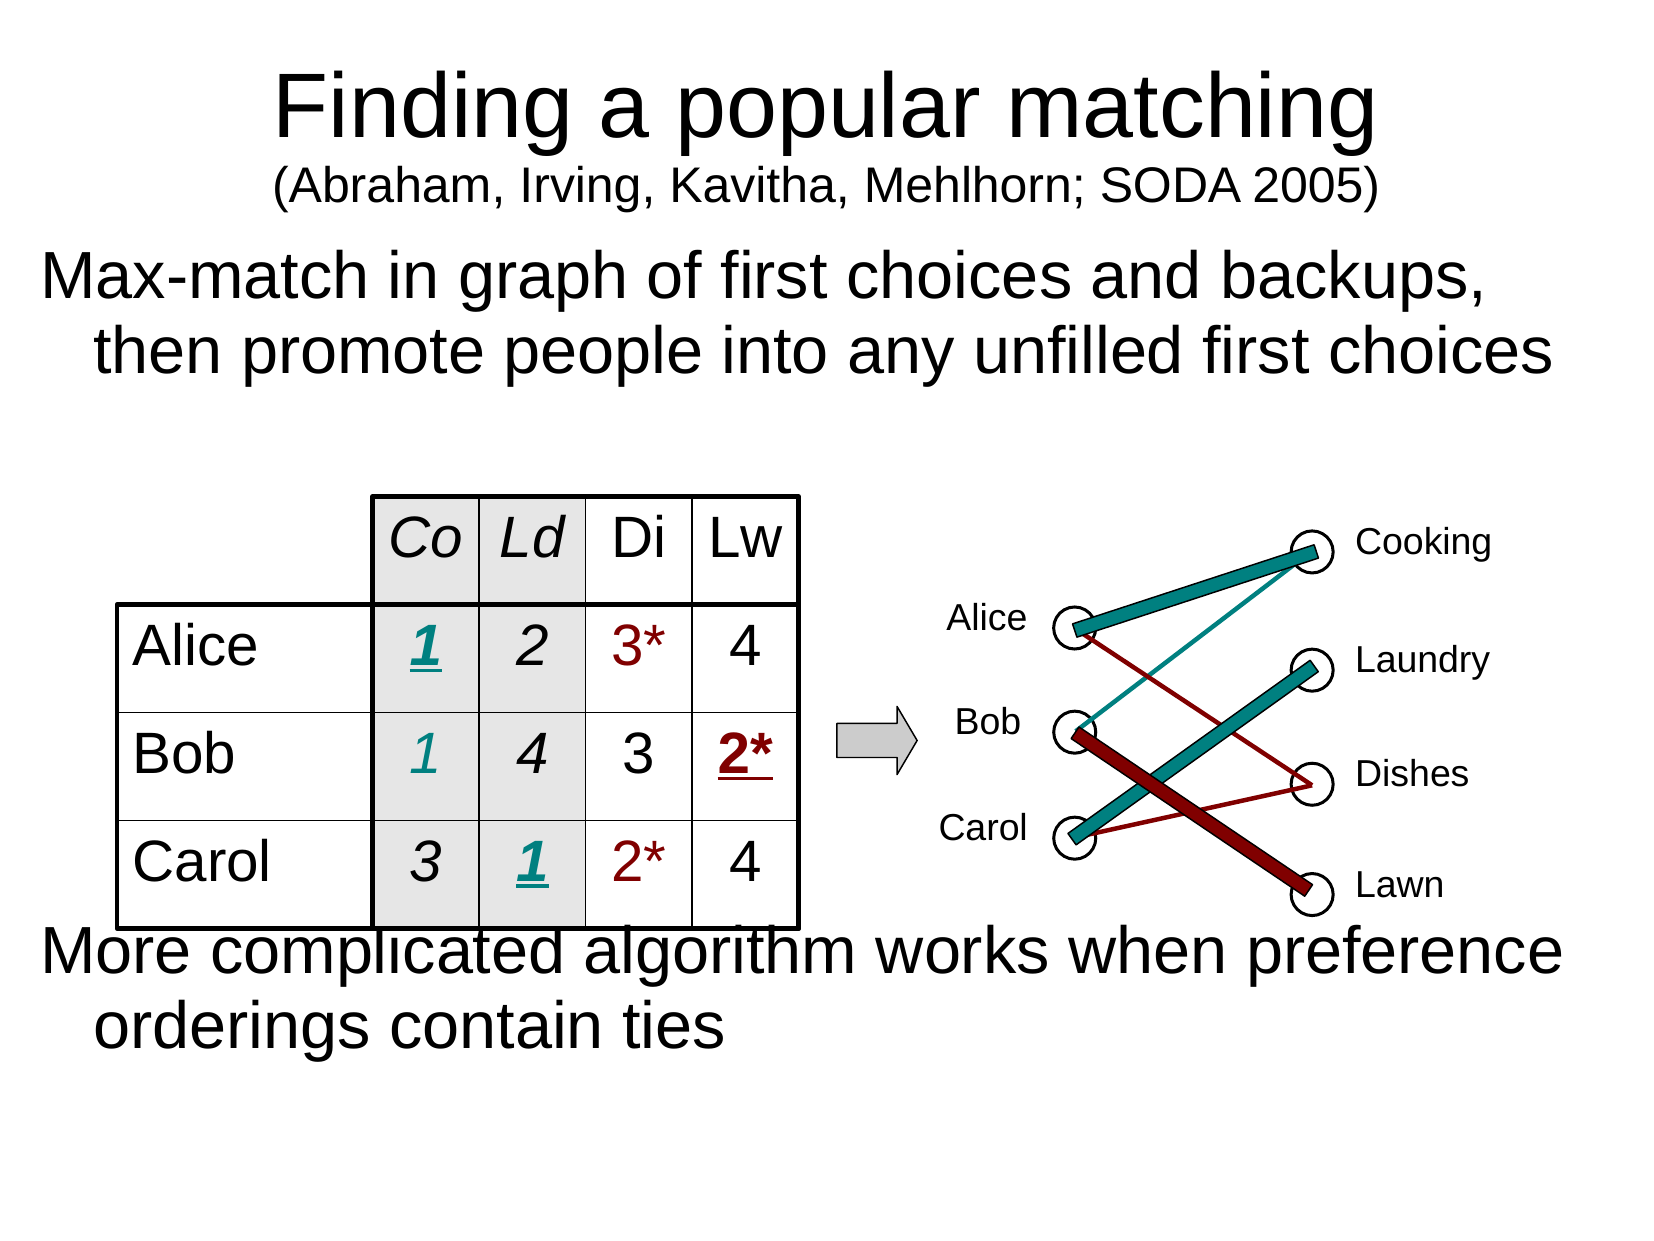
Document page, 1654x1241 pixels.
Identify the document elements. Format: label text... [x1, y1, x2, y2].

text_box Carol [921, 797, 1053, 873]
text_box 2* [692, 712, 796, 820]
text_box 4 [692, 607, 796, 712]
title Finding a popular matching (Abraham, Irving, Kavitha, Mehlhorn; SODA 2005) [0, 0, 1654, 279]
text_box 4 [692, 820, 796, 926]
text_box 2 [479, 607, 585, 712]
text_box Alice [119, 607, 370, 712]
text_box Bob [937, 691, 1053, 767]
text_box Lw [692, 499, 796, 602]
text_box 3 [375, 820, 478, 926]
text_box [1067, 660, 1319, 897]
text_box Alice [929, 586, 1053, 663]
text_box Bob [119, 712, 370, 820]
text_box 1 [479, 820, 585, 926]
text_box Di [585, 499, 691, 602]
text_box 1 [375, 607, 478, 712]
text_box Cooking [1338, 510, 1525, 586]
text_box [836, 706, 918, 775]
text_box 1 [375, 712, 478, 820]
text_box Co [375, 499, 478, 602]
text_box Carol [119, 820, 370, 926]
text_box 4 [479, 712, 585, 820]
text_box Laundry [1338, 629, 1525, 705]
text_box [1072, 544, 1319, 638]
text_box Dishes [1338, 743, 1525, 819]
text_box 2* [585, 820, 691, 926]
text_box Ld [479, 499, 585, 602]
list Max-match in graph of first choices and backups, then promote people into any unfilled first choices More complicated algorithm works when preference orderings contain ties [22, 238, 1631, 1226]
text_box 3 [585, 712, 691, 820]
text_box Lawn [1338, 853, 1525, 929]
text_box 3* [585, 607, 691, 712]
